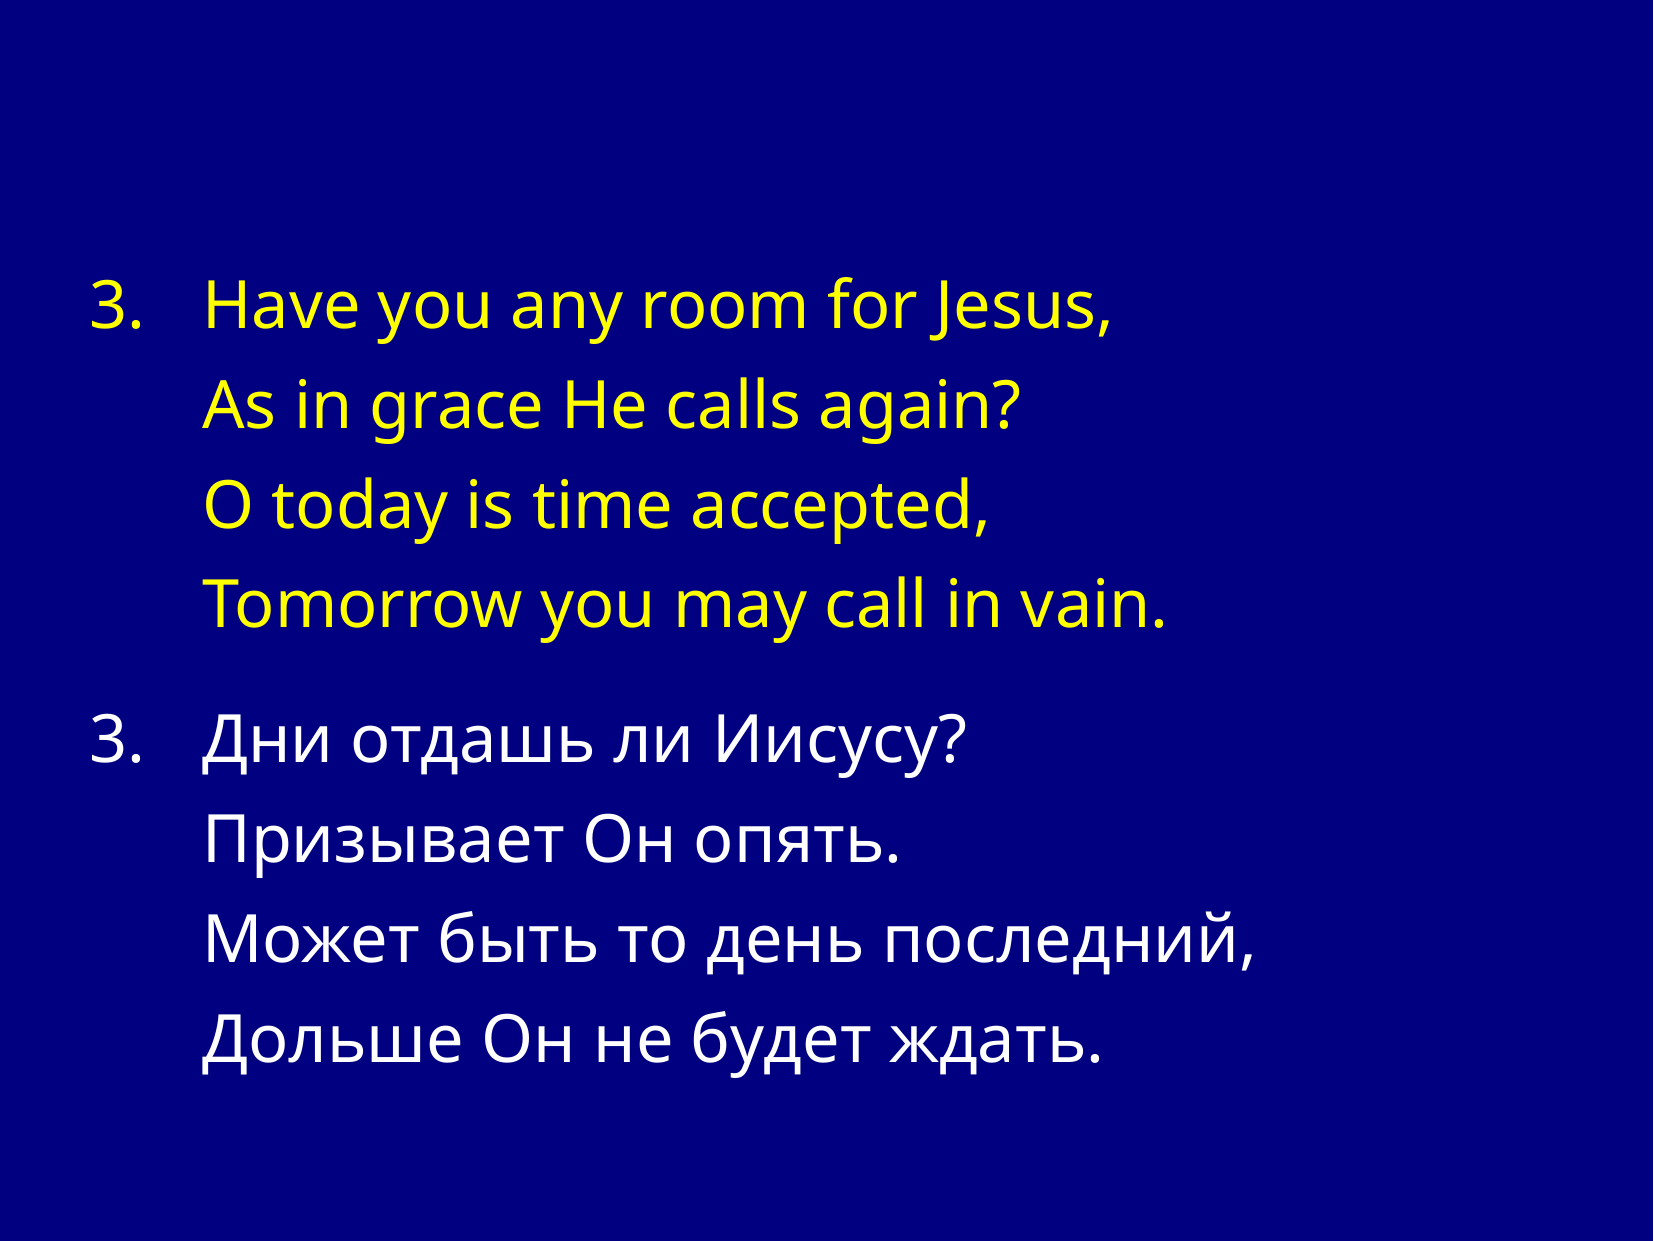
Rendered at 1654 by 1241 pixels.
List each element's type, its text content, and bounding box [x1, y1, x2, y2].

text_box 3. Дни отдашь ли Иисусу? Призывает Он опять. Может быть то день последний, Дольше Он не будет ждать. [75, 675, 1576, 1163]
text_box 3. Have you any room for Jesus, As in grace He calls again? O today is time accepted, Tomorrow you may call in vain. [75, 150, 1576, 638]
